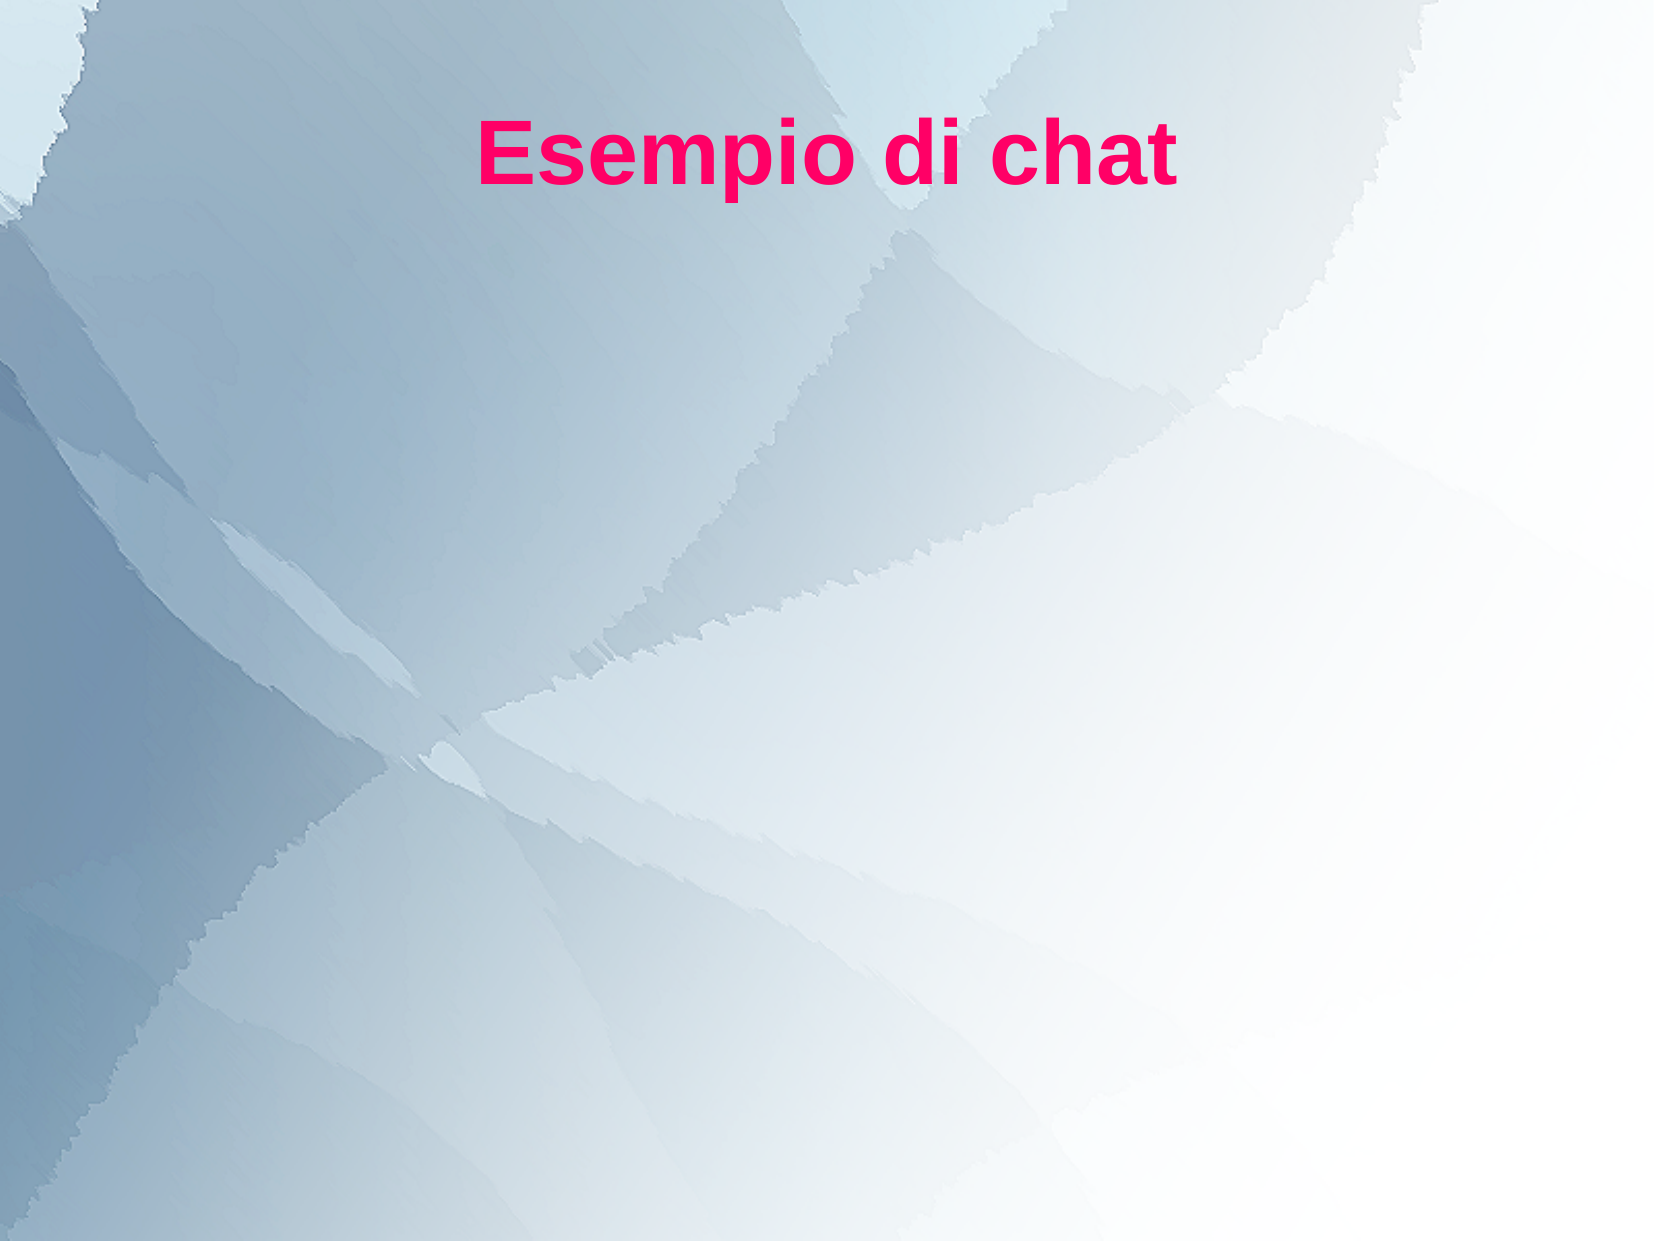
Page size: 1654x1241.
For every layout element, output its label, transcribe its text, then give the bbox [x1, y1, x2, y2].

title Esempio di chat [82, 49, 1571, 257]
picture [0, 0, 1654, 1241]
